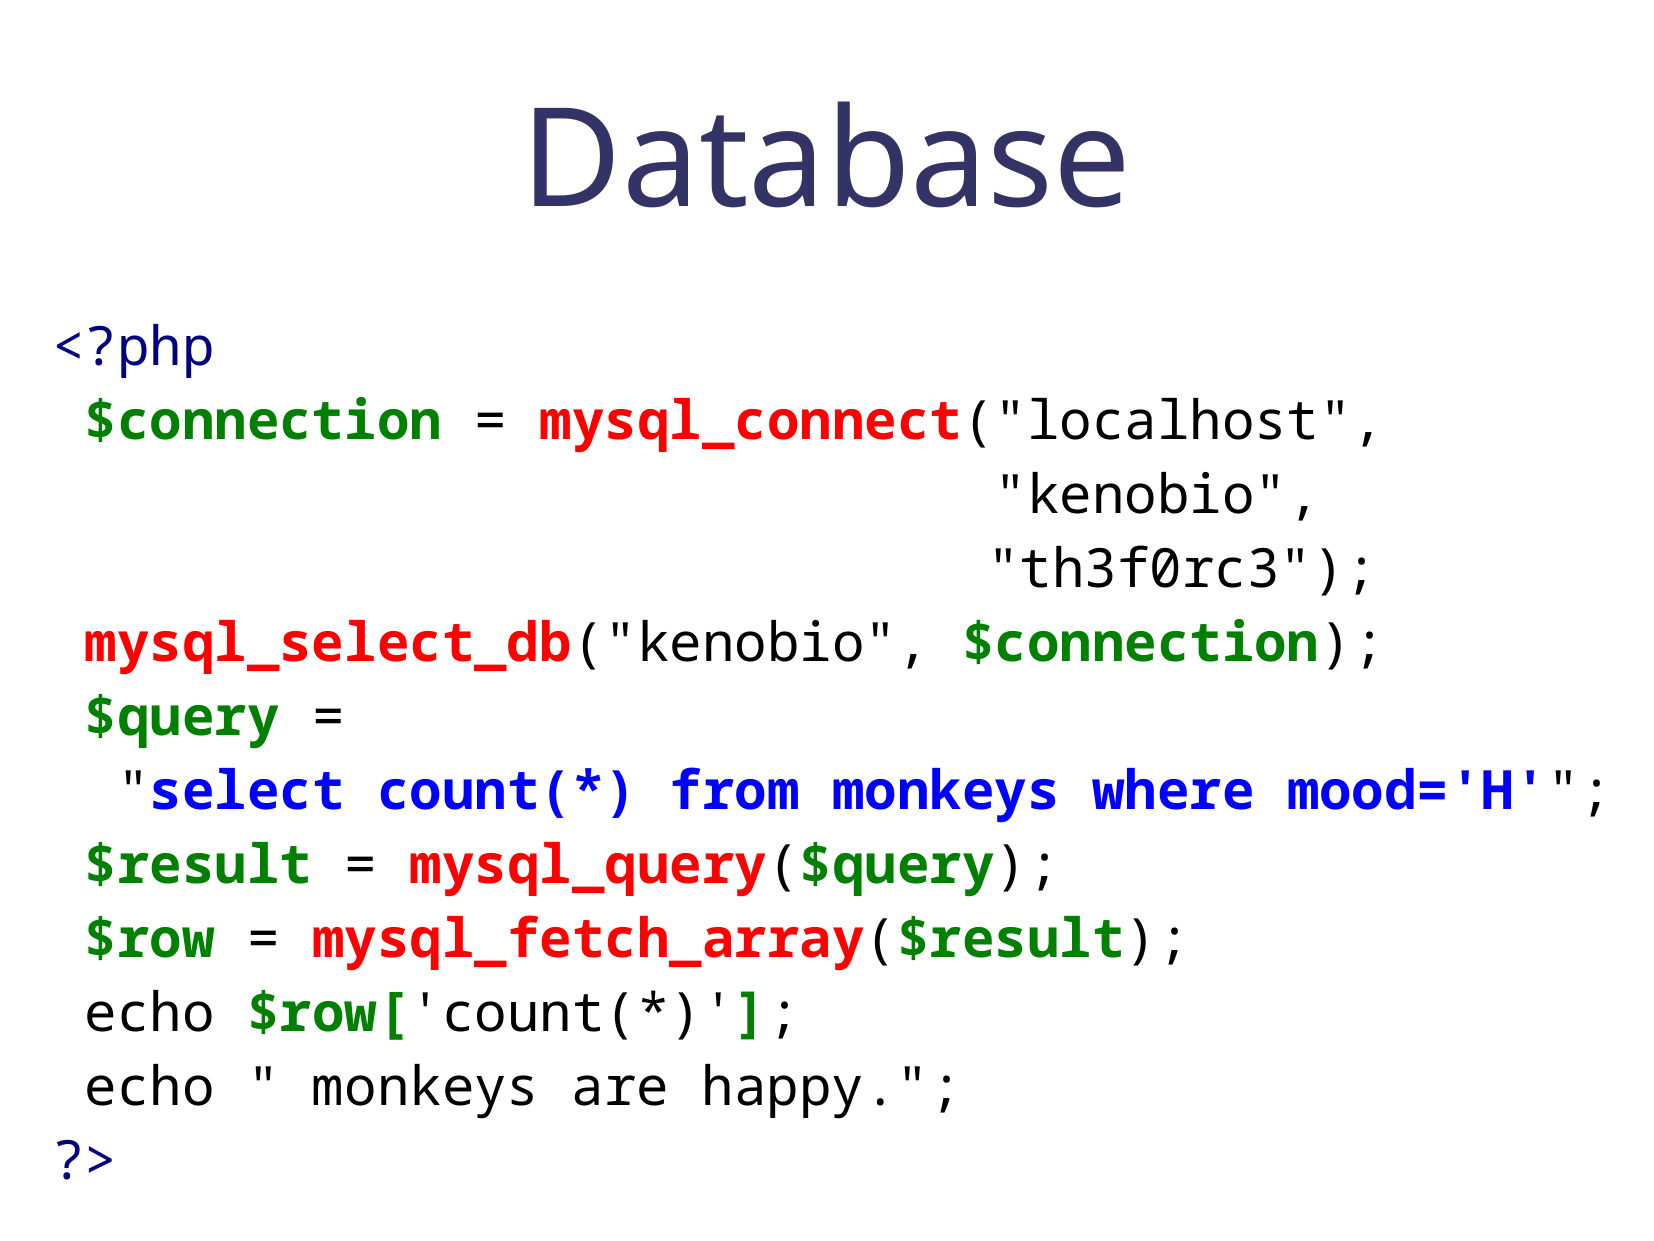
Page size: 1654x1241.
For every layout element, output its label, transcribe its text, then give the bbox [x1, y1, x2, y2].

title Database [82, 56, 1571, 250]
text_box <?php $connection = mysql_connect("localhost", "kenobio", "th3f0rc3"); mysql_select_db("kenobio", $connection); $query = "select count(*) from monkeys where mood='H'"; $result = mysql_query($query); $row = mysql_fetch_array($result); echo $row['count(*)']; echo " monkeys are happy."; ?> [37, 300, 1654, 1177]
